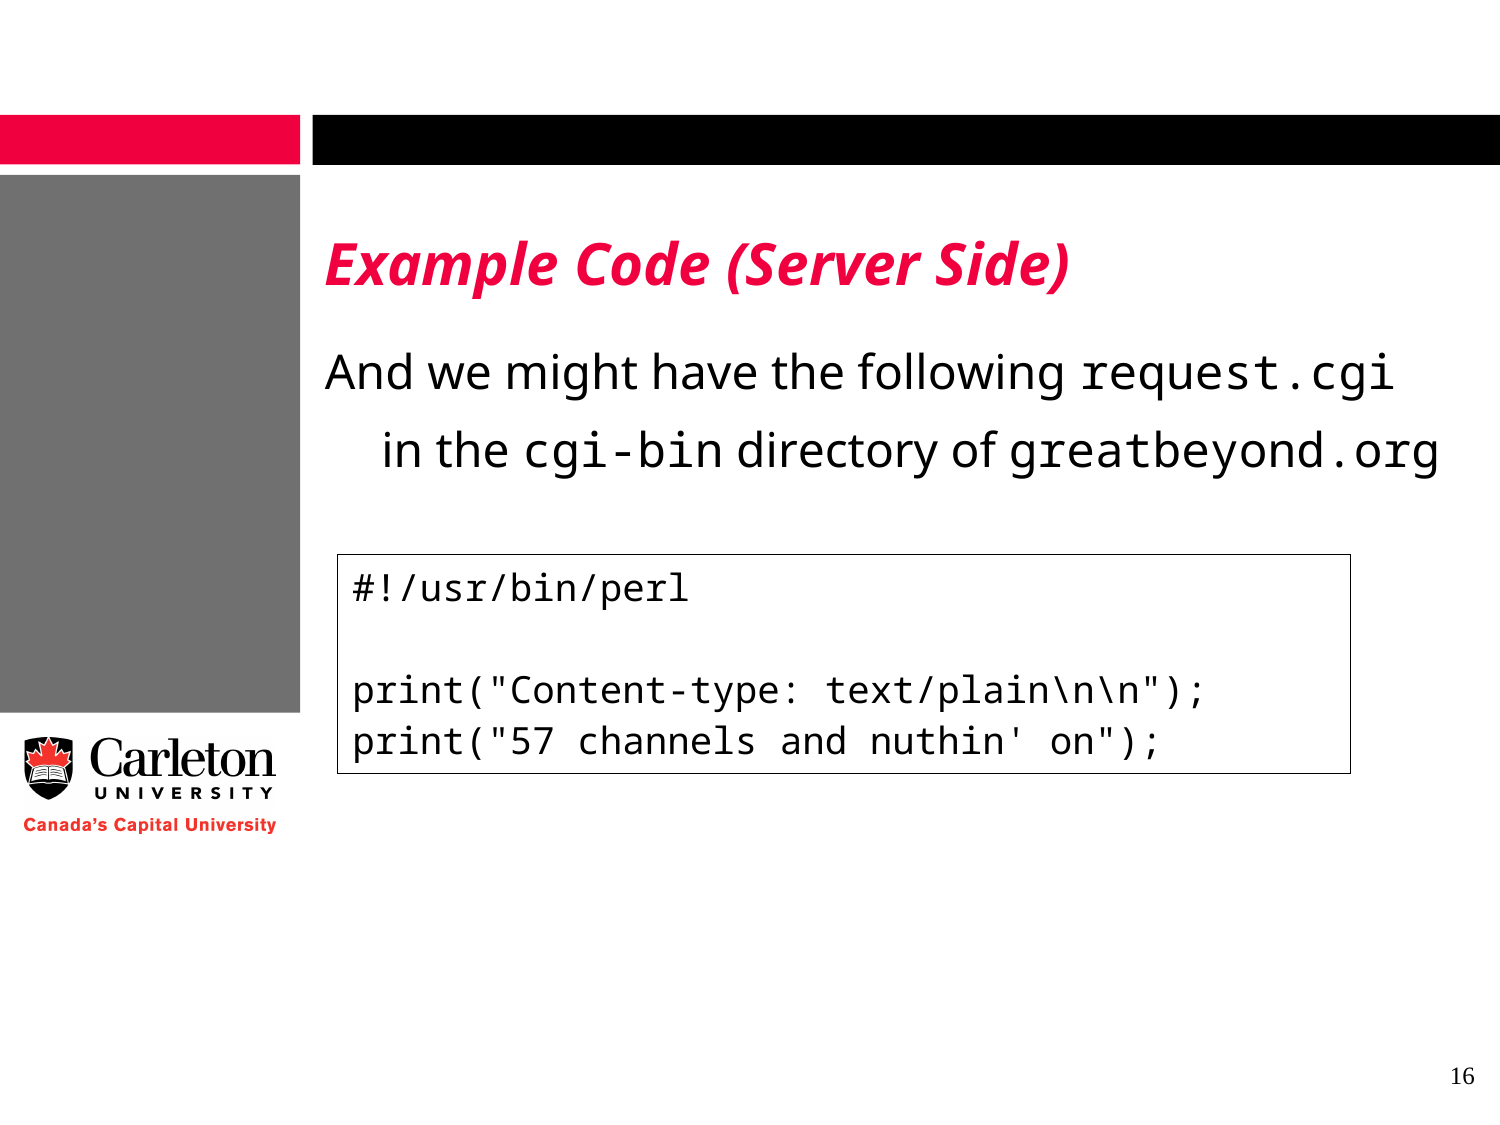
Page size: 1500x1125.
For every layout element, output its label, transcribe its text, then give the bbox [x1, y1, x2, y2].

title Example Code (Server Side) [324, 187, 1450, 324]
picture [24, 737, 276, 834]
list And we might have the following request.cgi in the cgi-bin directory of greatbeyond.org [324, 324, 1450, 1036]
